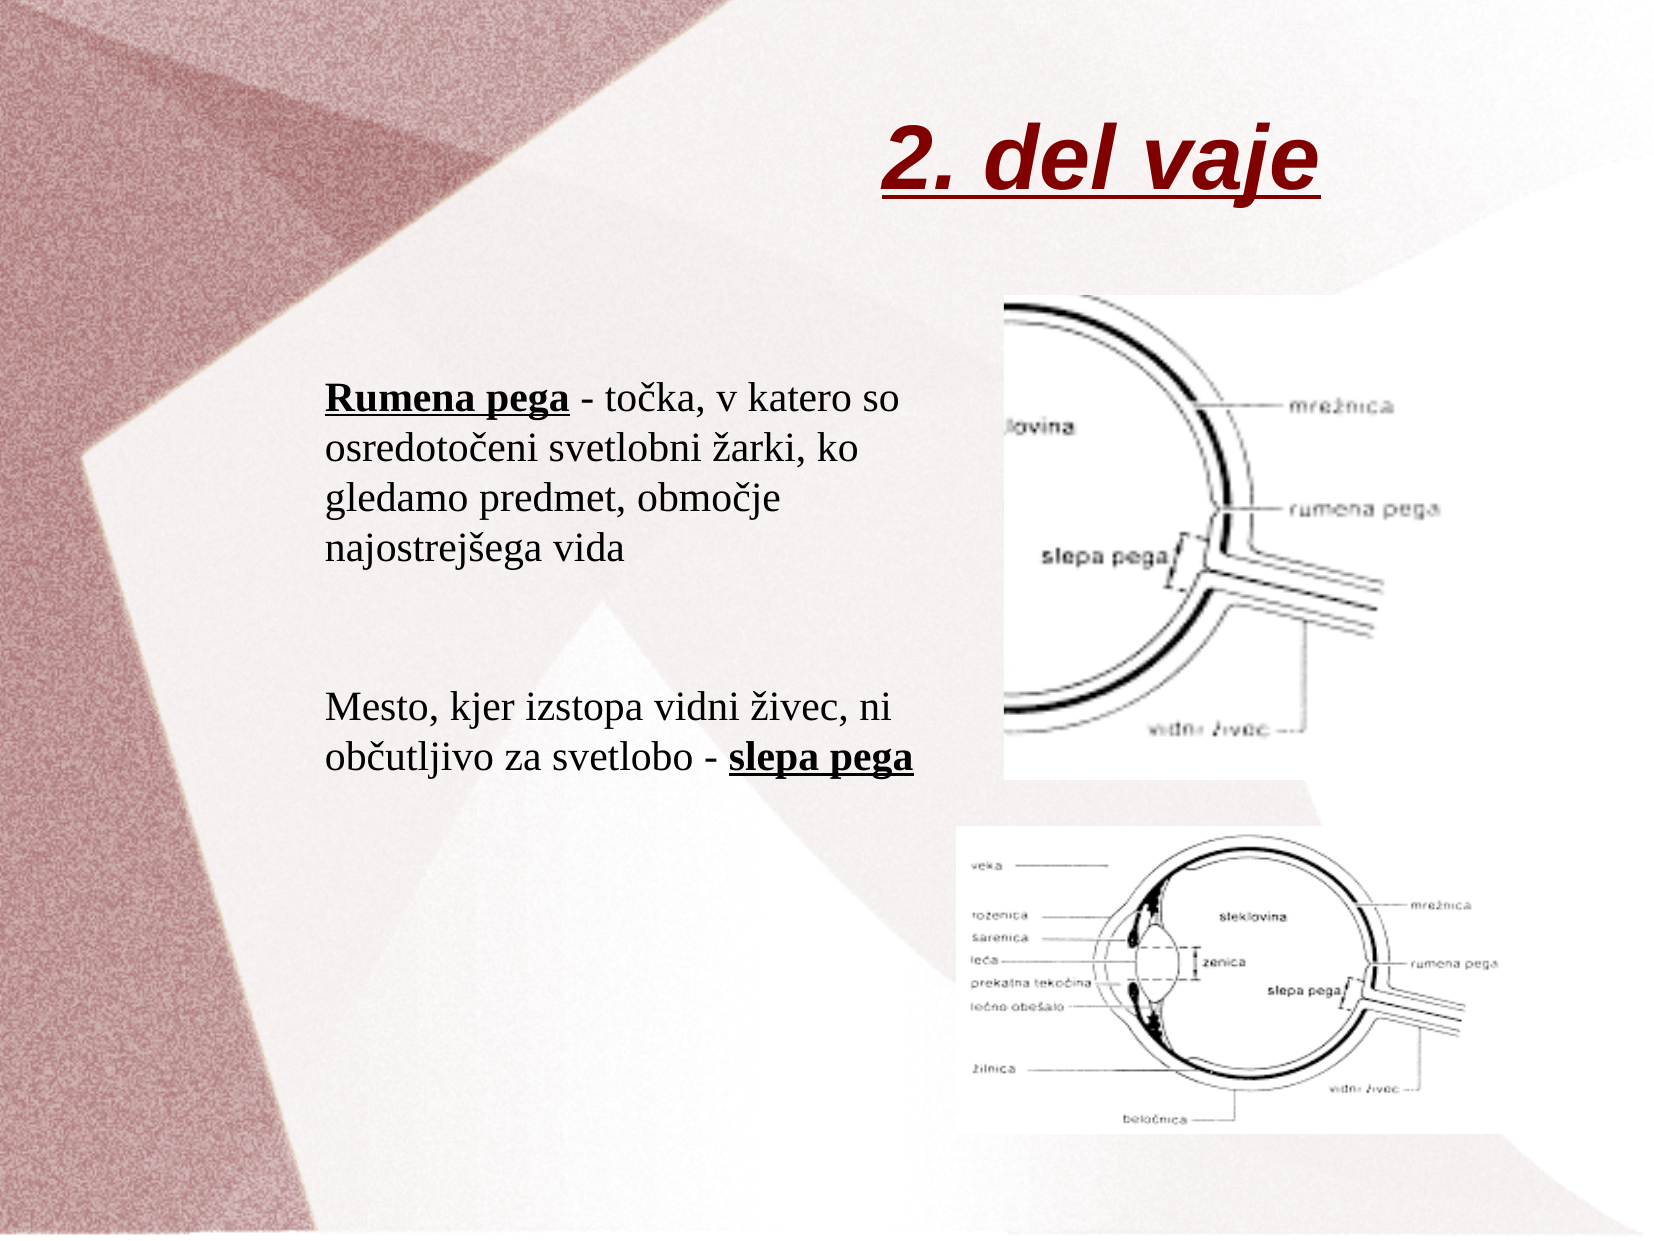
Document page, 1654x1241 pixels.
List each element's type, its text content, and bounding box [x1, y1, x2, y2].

picture [1003, 295, 1465, 780]
picture [956, 826, 1518, 1134]
title 2. del vaje [596, 49, 1607, 257]
list Rumena pega - točka, v katero so osredotočeni svetlobni žarki, ko gledamo predmet, območje najostrejšega vida Mesto, kjer izstopa vidni živec, ni občutljivo za svetlobo - slepa pega [324, 290, 948, 916]
